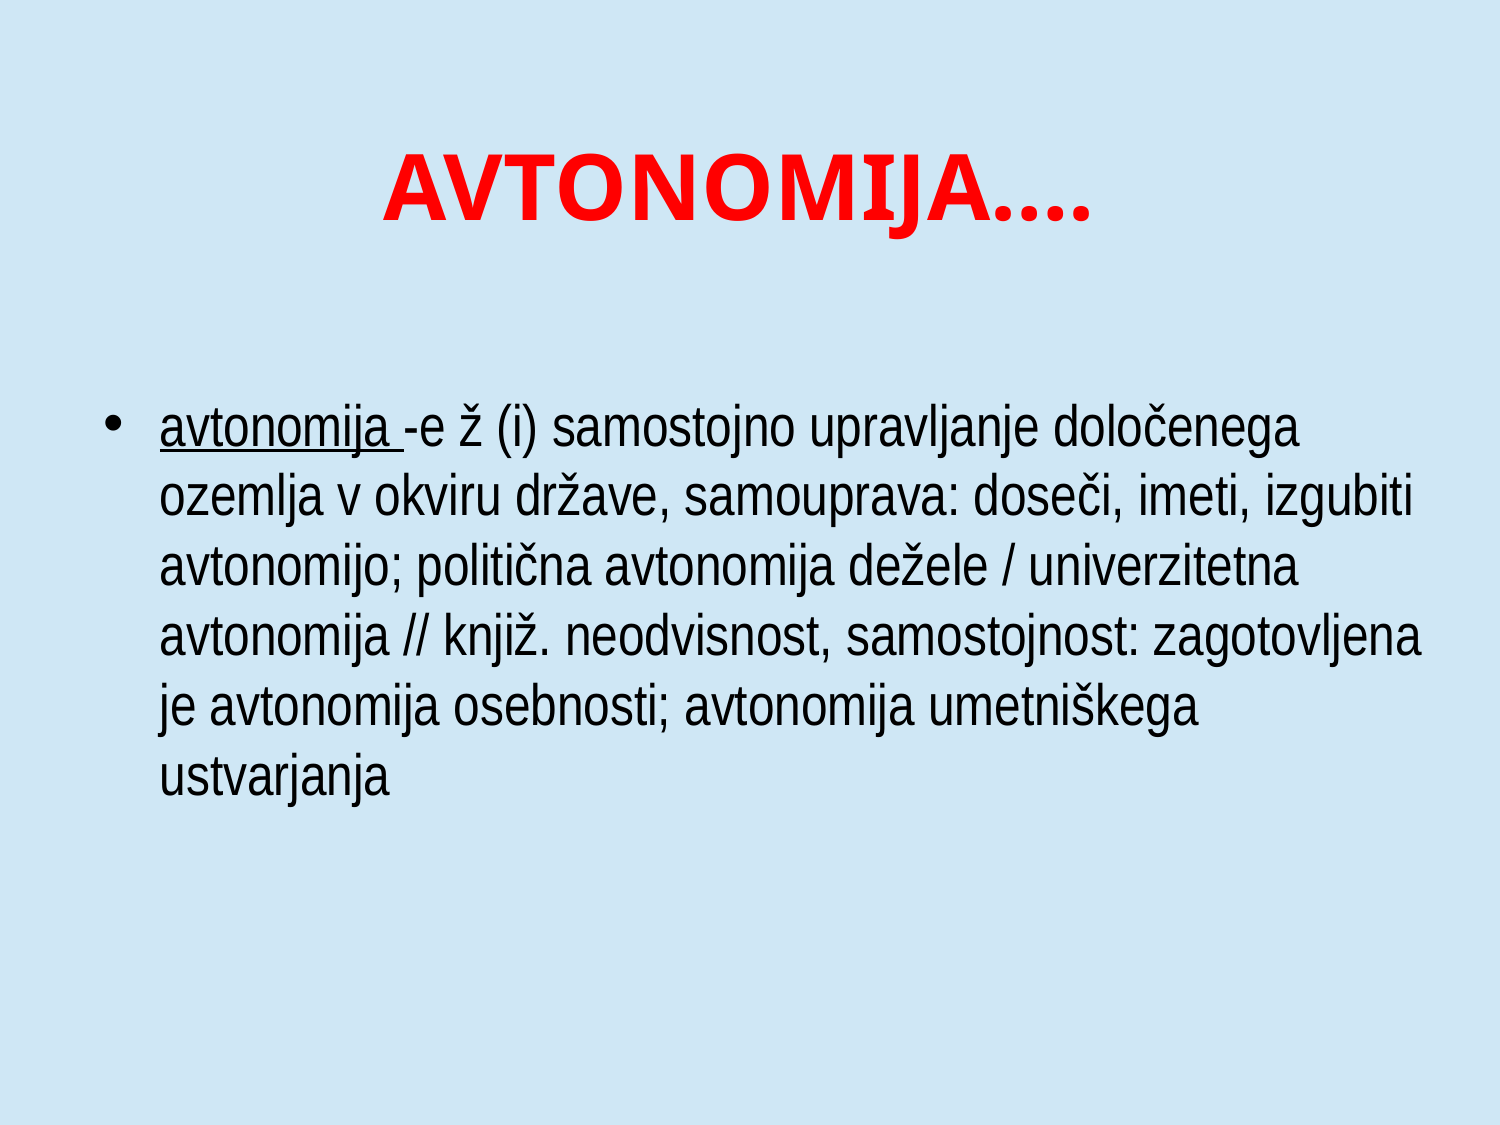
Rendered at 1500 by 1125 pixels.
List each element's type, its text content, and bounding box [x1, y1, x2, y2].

title AVTONOMIJA…. [64, 90, 1415, 278]
list avtonomija -e ž (i) samostojno upravljanje določenega ozemlja v okviru države, samouprava: doseči, imeti, izgubiti avtonomijo; politična avtonomija dežele / univerzitetna avtonomija // knjiž. neodvisnost, samostojnost: zagotovljena je avtonomija osebnosti; avtonomija umetniškega ustvarjanja [88, 290, 1439, 905]
